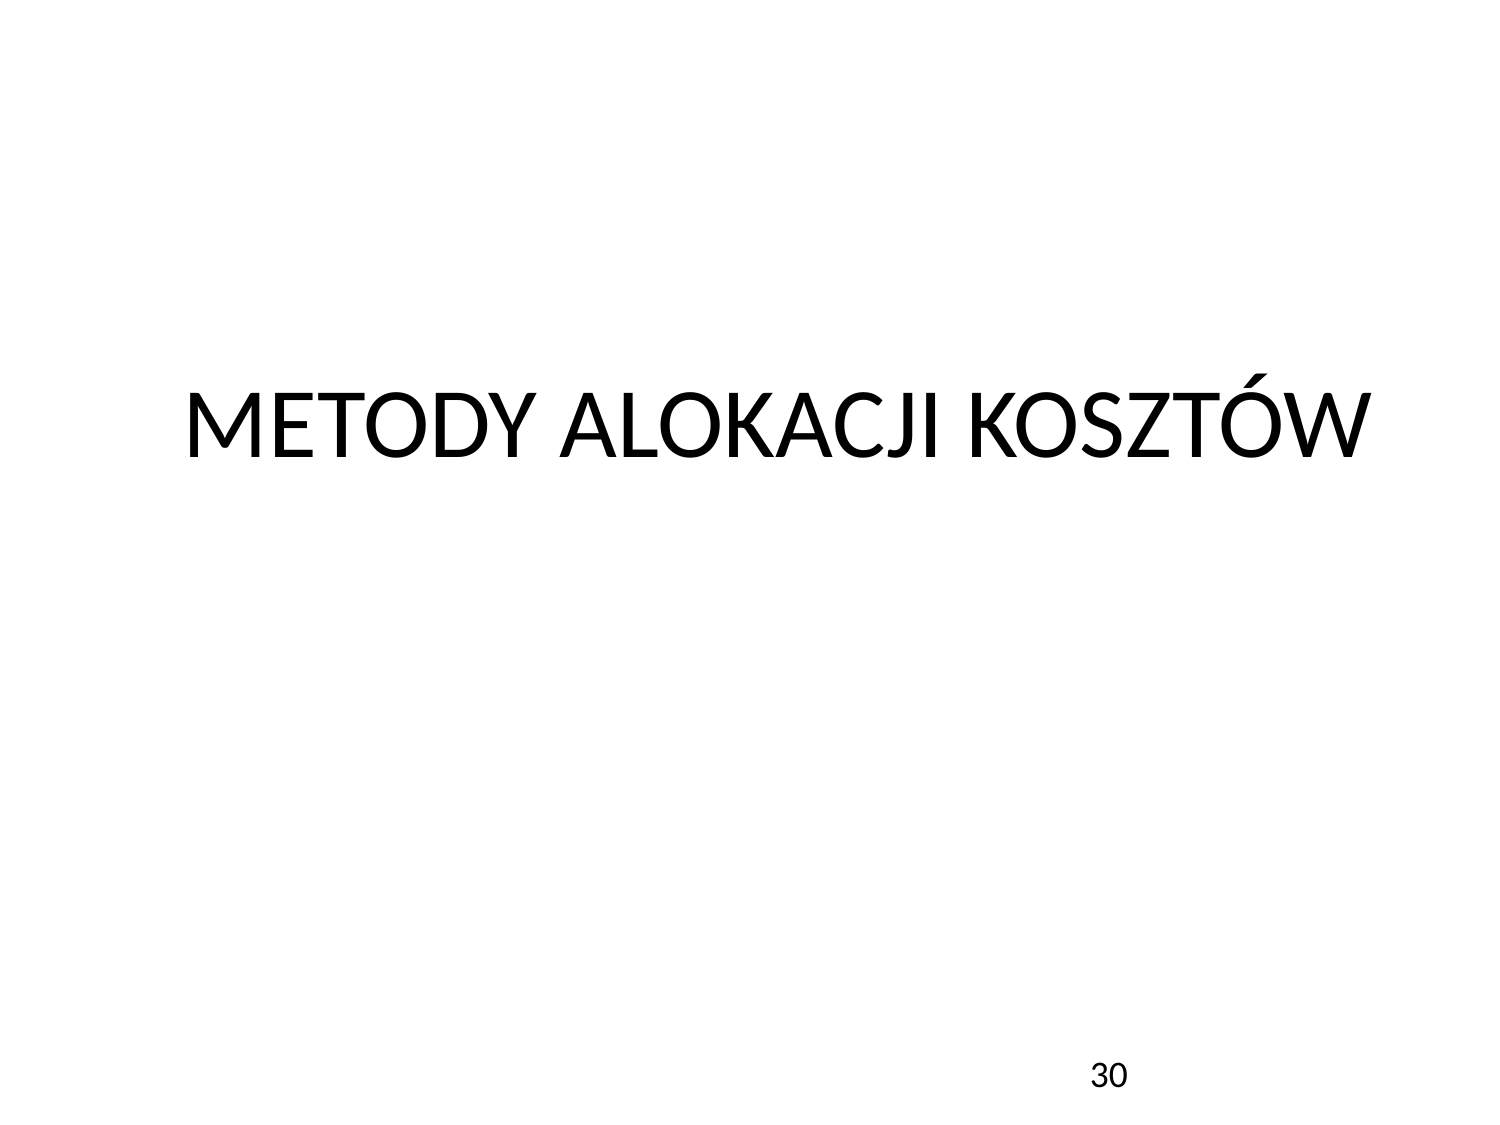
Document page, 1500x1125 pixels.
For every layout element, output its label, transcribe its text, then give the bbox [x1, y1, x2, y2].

text_box 26 [1074, 1042, 1426, 1103]
list METODY ALOKACJI KOSZTÓW [75, 349, 1426, 1006]
